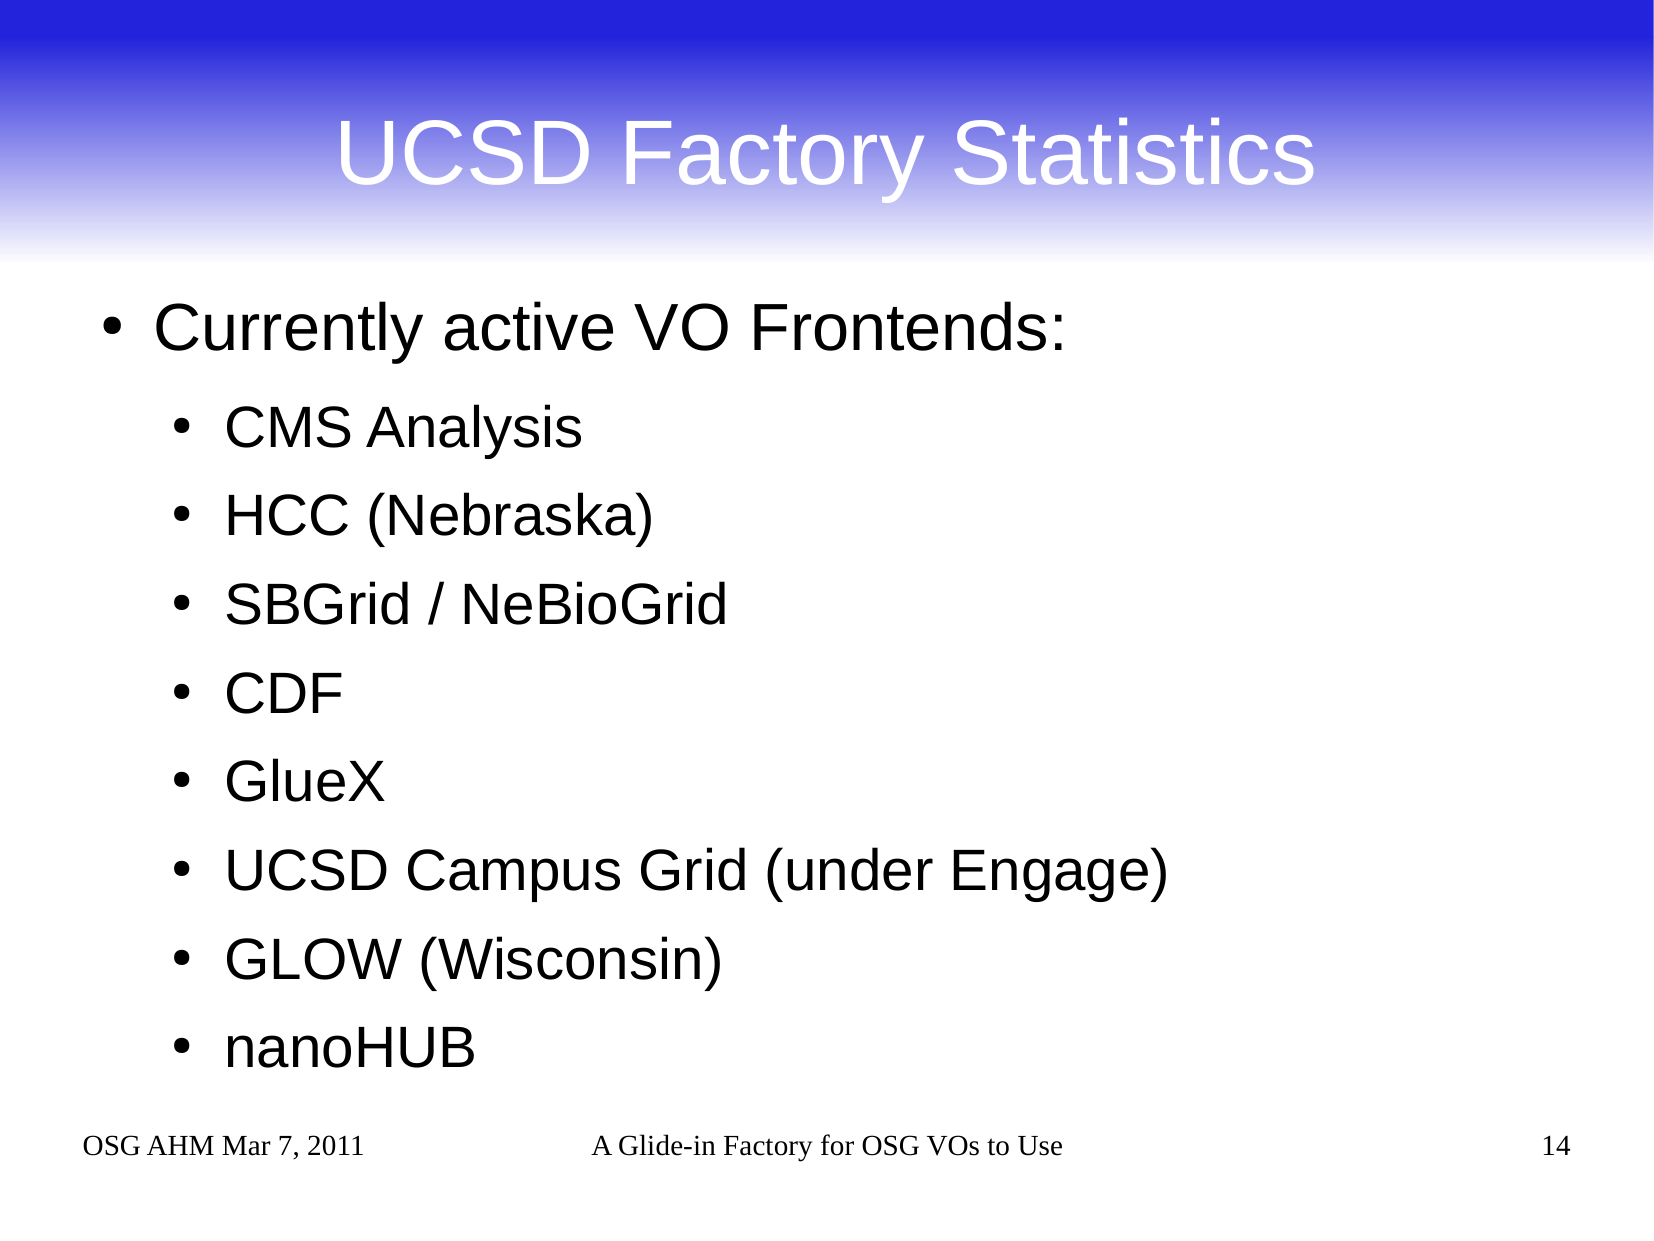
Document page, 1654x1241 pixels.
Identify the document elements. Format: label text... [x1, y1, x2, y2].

list Currently active VO Frontends: CMS Analysis HCC (Nebraska) SBGrid / NeBioGrid CDF GlueX UCSD Campus Grid (under Engage) GLOW (Wisconsin) nanoHUB [82, 290, 1571, 1109]
title UCSD Factory Statistics [82, 56, 1571, 250]
